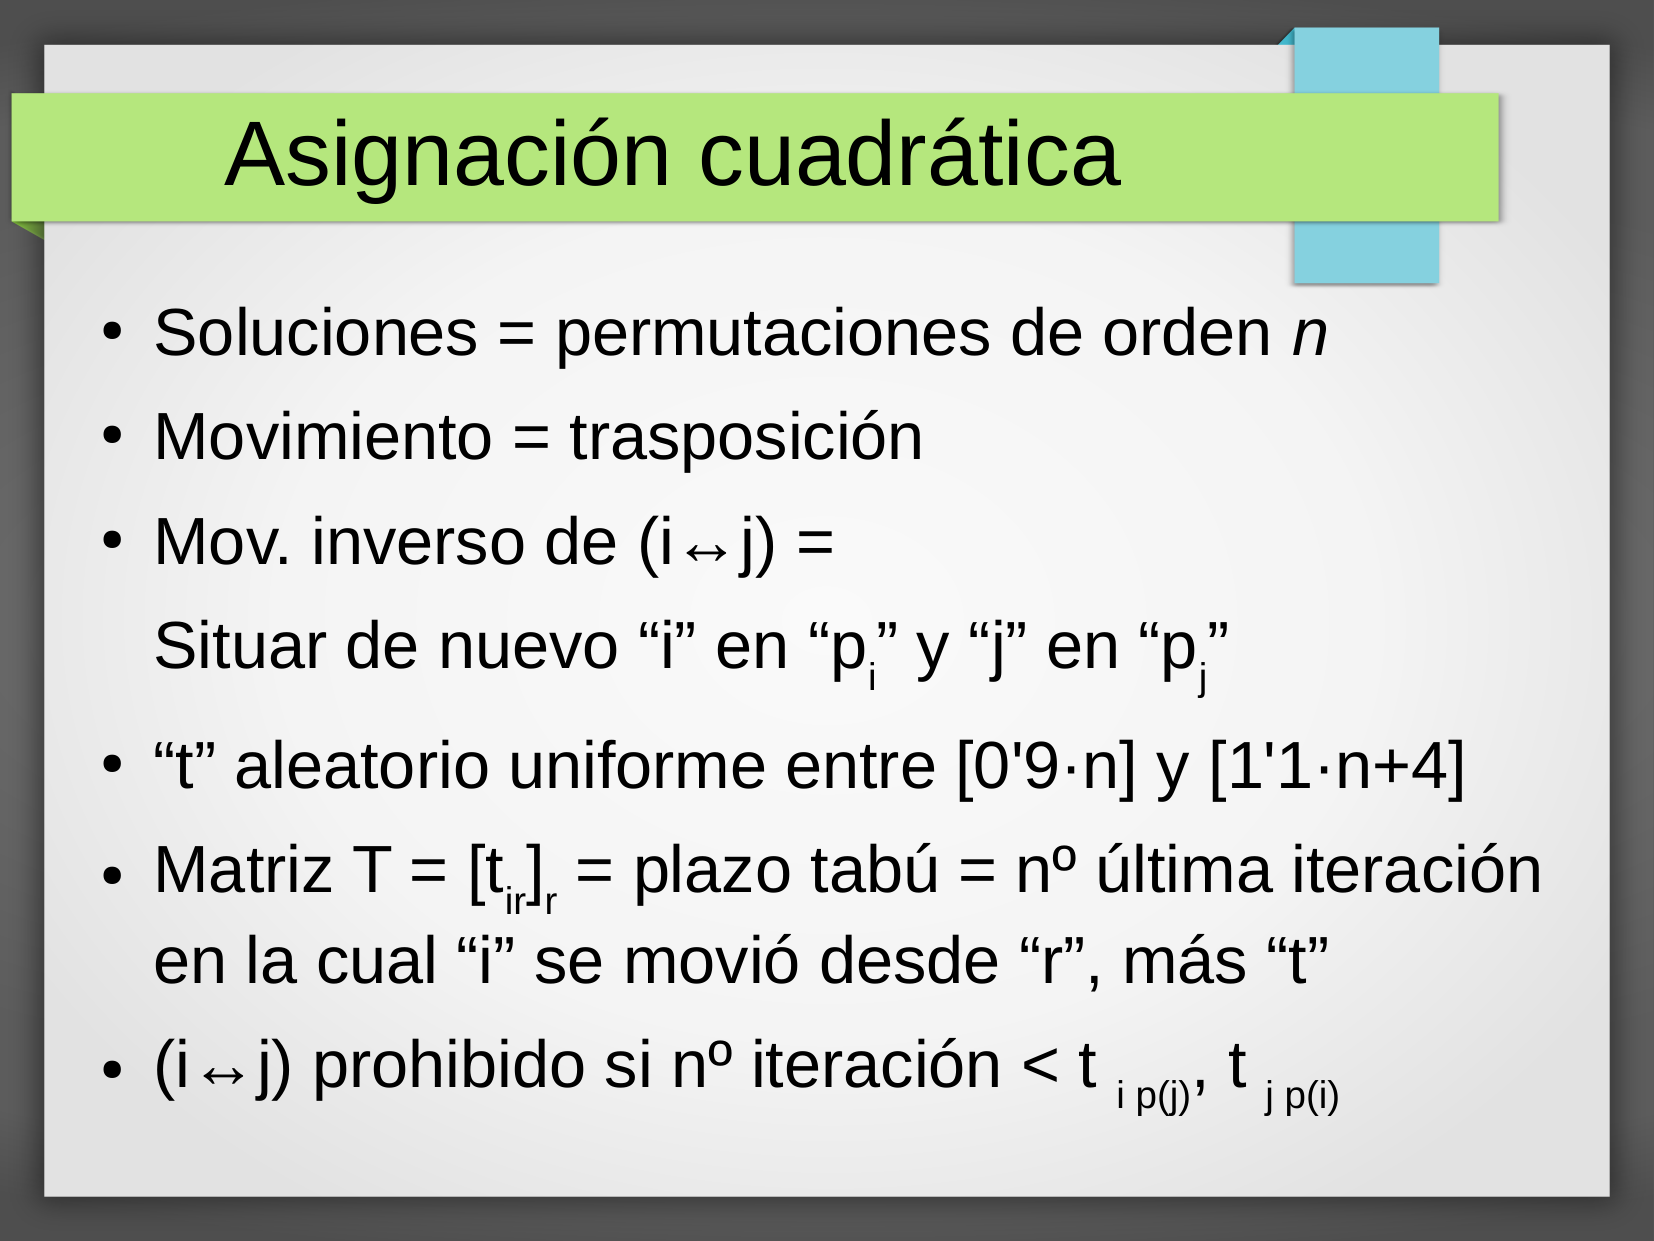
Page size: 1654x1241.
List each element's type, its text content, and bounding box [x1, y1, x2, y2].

list Soluciones = permutaciones de orden n Movimiento = trasposición Mov. inverso de (i↔j) = Situar de nuevo “i” en “pi” y “j” en “pj” “t” aleatorio uniforme entre [0'9·n] y [1'1·n+4] Matriz T = [tir]r = plazo tabú = nº última iteración en la cual “i” se movió desde “r”, más “t” (i↔j) prohibido si nº iteración < t i p(j), t j p(i) [82, 295, 1571, 1146]
picture [0, 0, 1654, 1241]
title Asignación cuadrática [82, 94, 1264, 213]
